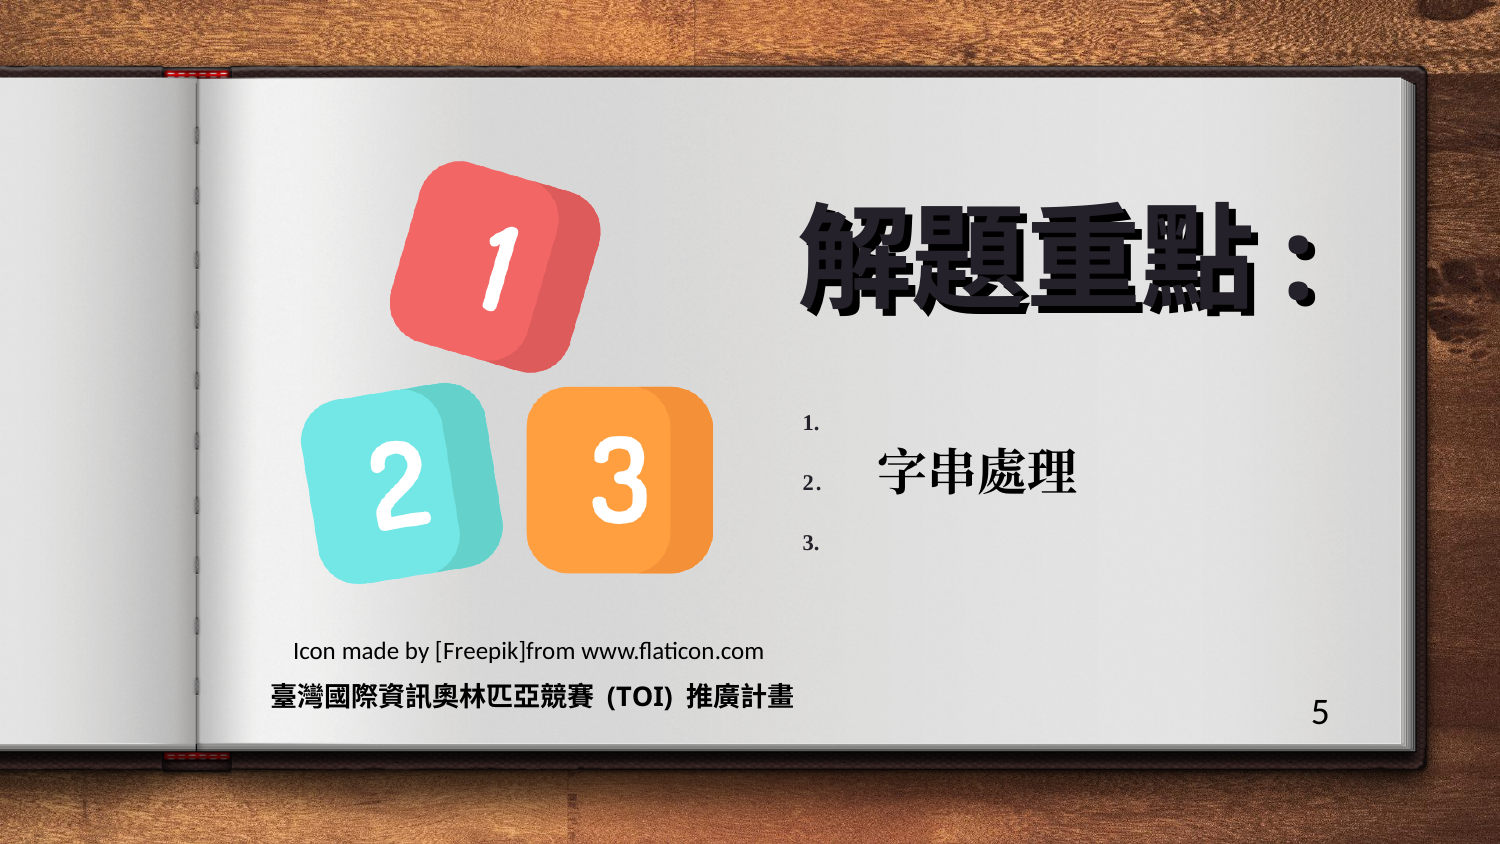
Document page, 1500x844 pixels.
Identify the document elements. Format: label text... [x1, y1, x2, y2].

text_box [1295, 672, 1386, 737]
title 解題重點: [782, 146, 1313, 338]
picture [295, 161, 718, 584]
subtitle 字串處理 [787, 365, 1341, 584]
text_box Icon made by [Freepik]from www.flaticon.com [278, 627, 867, 672]
